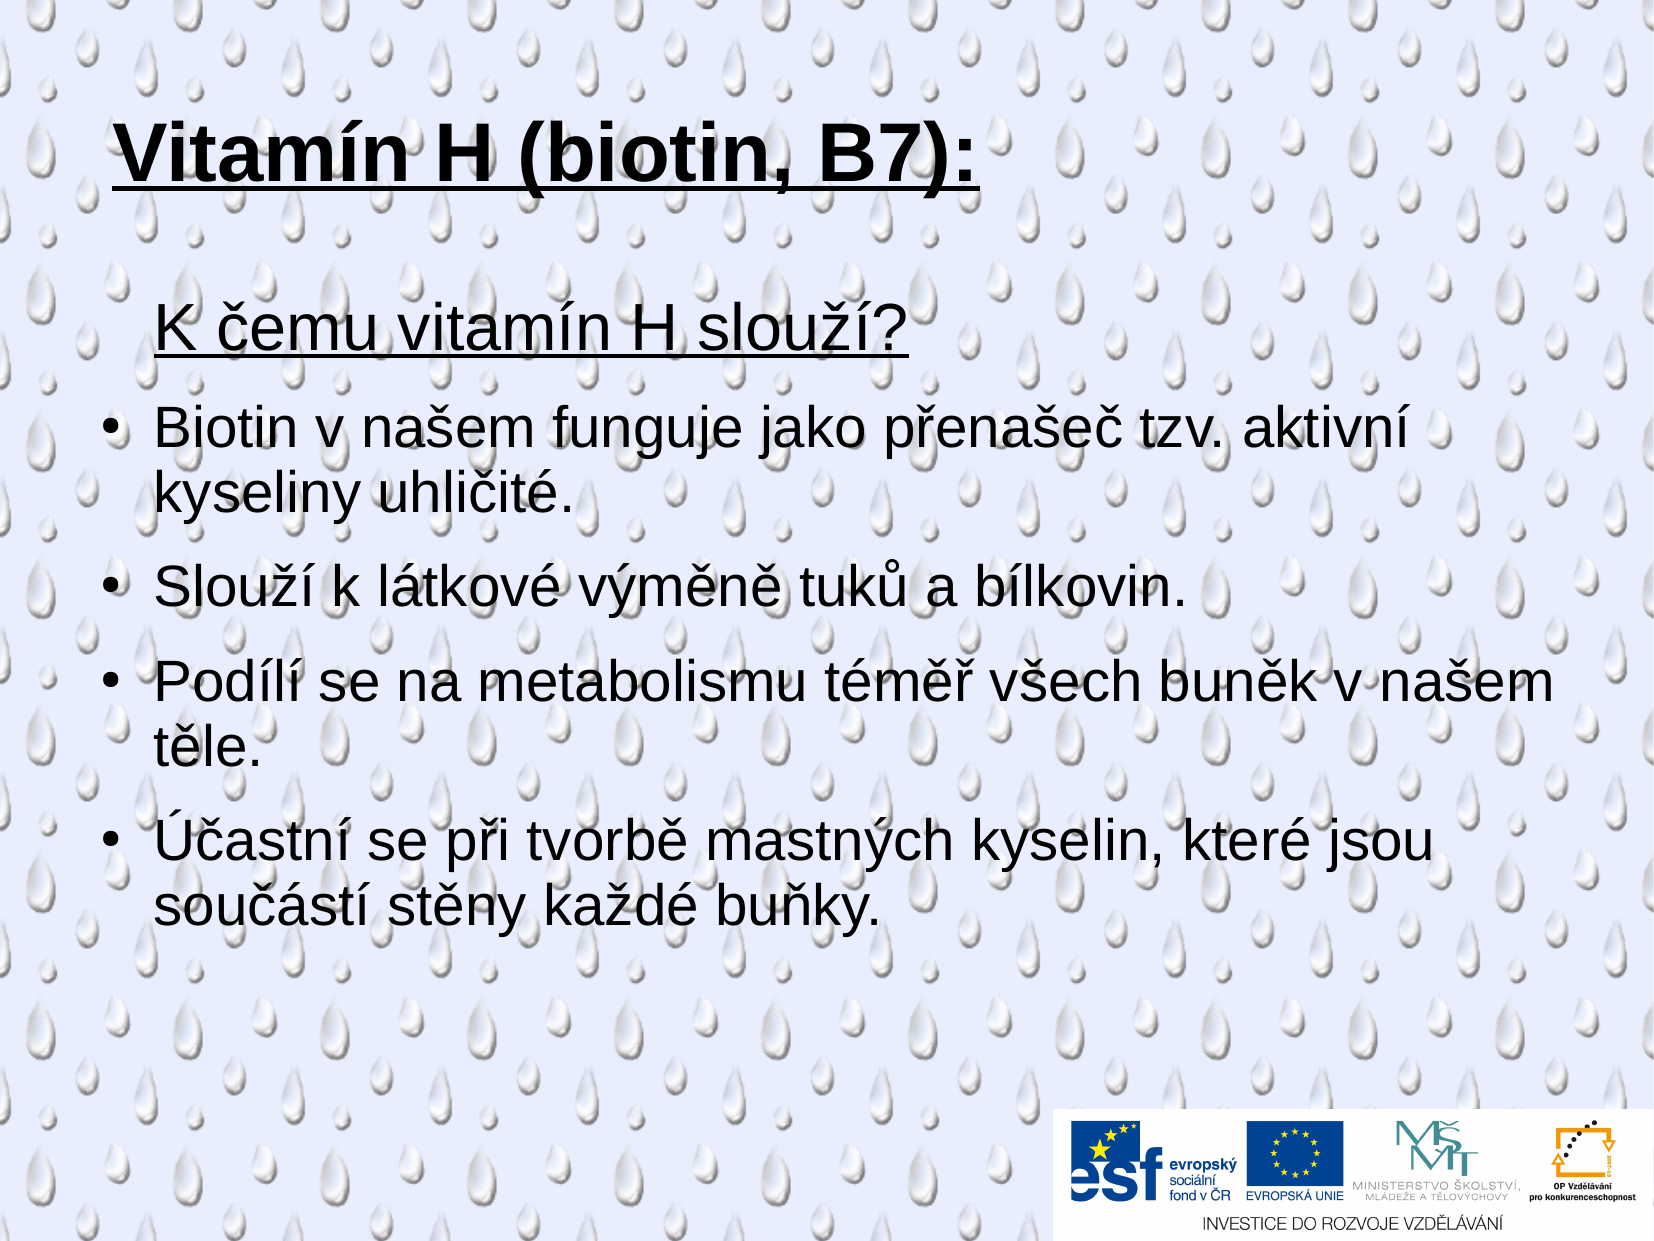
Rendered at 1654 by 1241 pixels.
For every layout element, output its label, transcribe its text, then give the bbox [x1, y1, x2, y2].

list K čemu vitamín H slouží? Biotin v našem funguje jako přenašeč tzv. aktivní kyseliny uhličité. Slouží k látkové výměně tuků a bílkovin. Podílí se na metabolismu téměř všech buněk v našem těle. Účastní se při tvorbě mastných kyselin, které jsou součástí stěny každé buňky. [82, 290, 1571, 1109]
title Vitamín H (biotin, B7): [82, 49, 1571, 257]
picture [0, 0, 1654, 1241]
